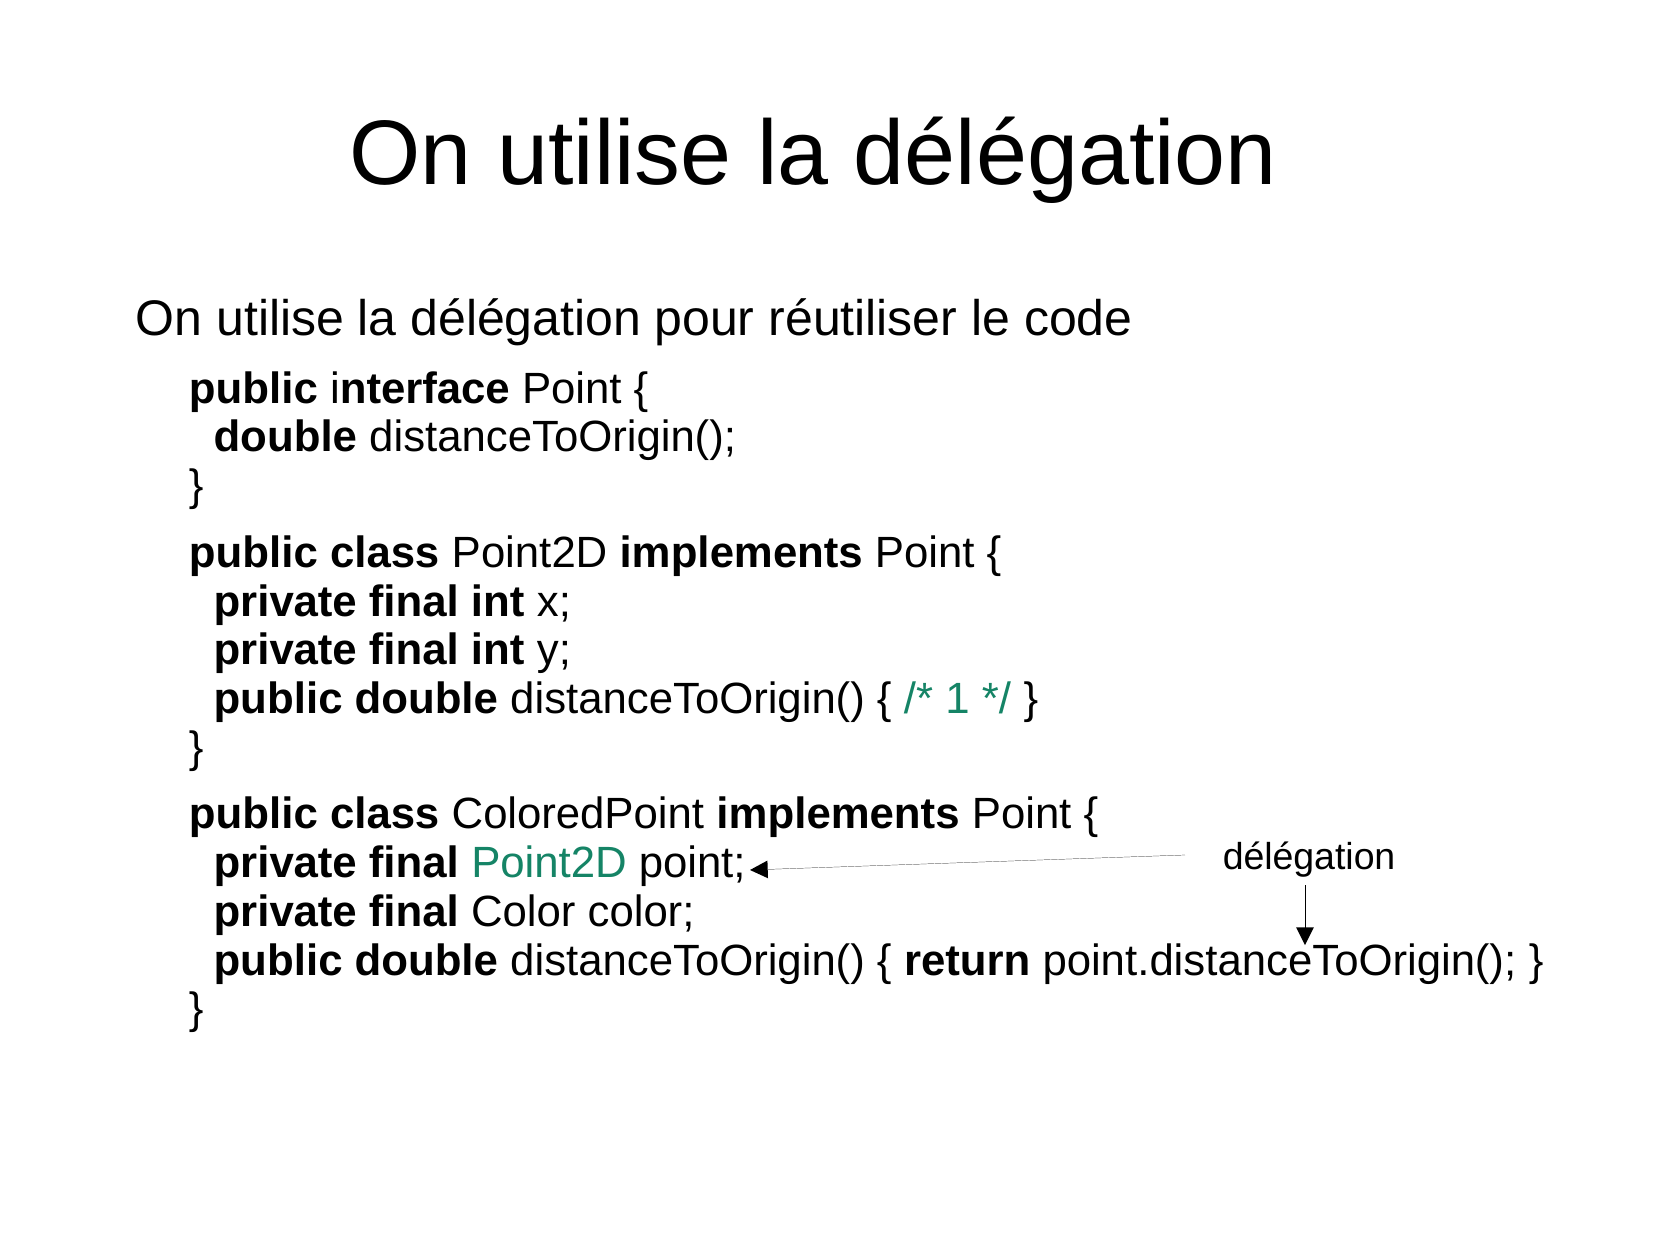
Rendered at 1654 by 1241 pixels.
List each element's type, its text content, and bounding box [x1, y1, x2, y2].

list On utilise la délégation pour réutiliser le code public interface Point { double distanceToOrigin(); } public class Point2D implements Point { private final int x; private final int y; public double distanceToOrigin() { /* 1 */ } } public class ColoredPoint implements Point { private final Point2D point; private final Color color; public double distanceToOrigin() { return point.distanceToOrigin(); } } [82, 290, 1571, 1126]
title On utilise la délégation [82, 49, 1571, 257]
text_box délégation [1208, 828, 1411, 886]
